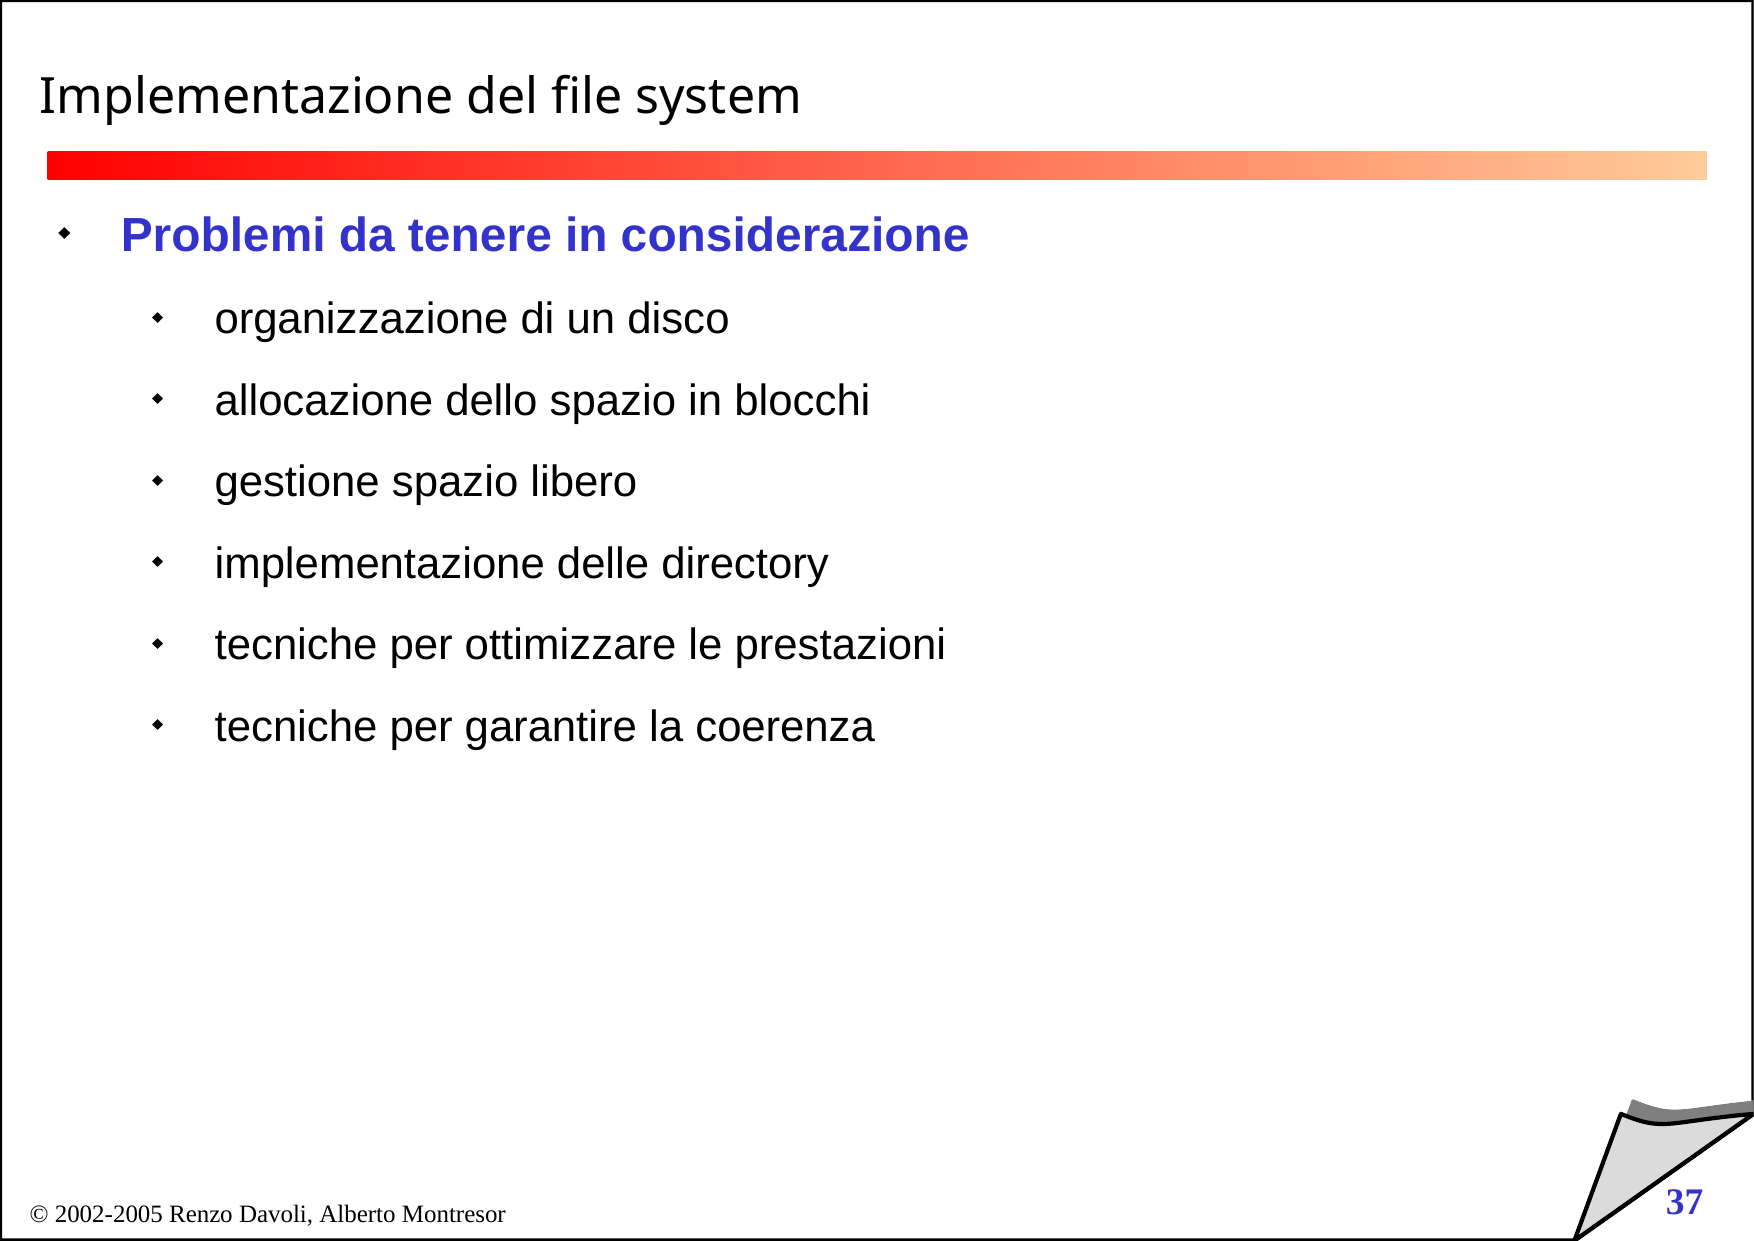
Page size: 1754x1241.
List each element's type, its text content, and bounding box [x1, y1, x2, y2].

title Implementazione del file system [40, 49, 1713, 144]
text_box 9 [1469, 152, 1474, 179]
list Problemi da tenere in considerazione organizzazione di un disco allocazione dello spazio in blocchi gestione spazio libero implementazione delle directory tecniche per ottimizzare le prestazioni tecniche per garantire la coerenza [58, 206, 1695, 894]
